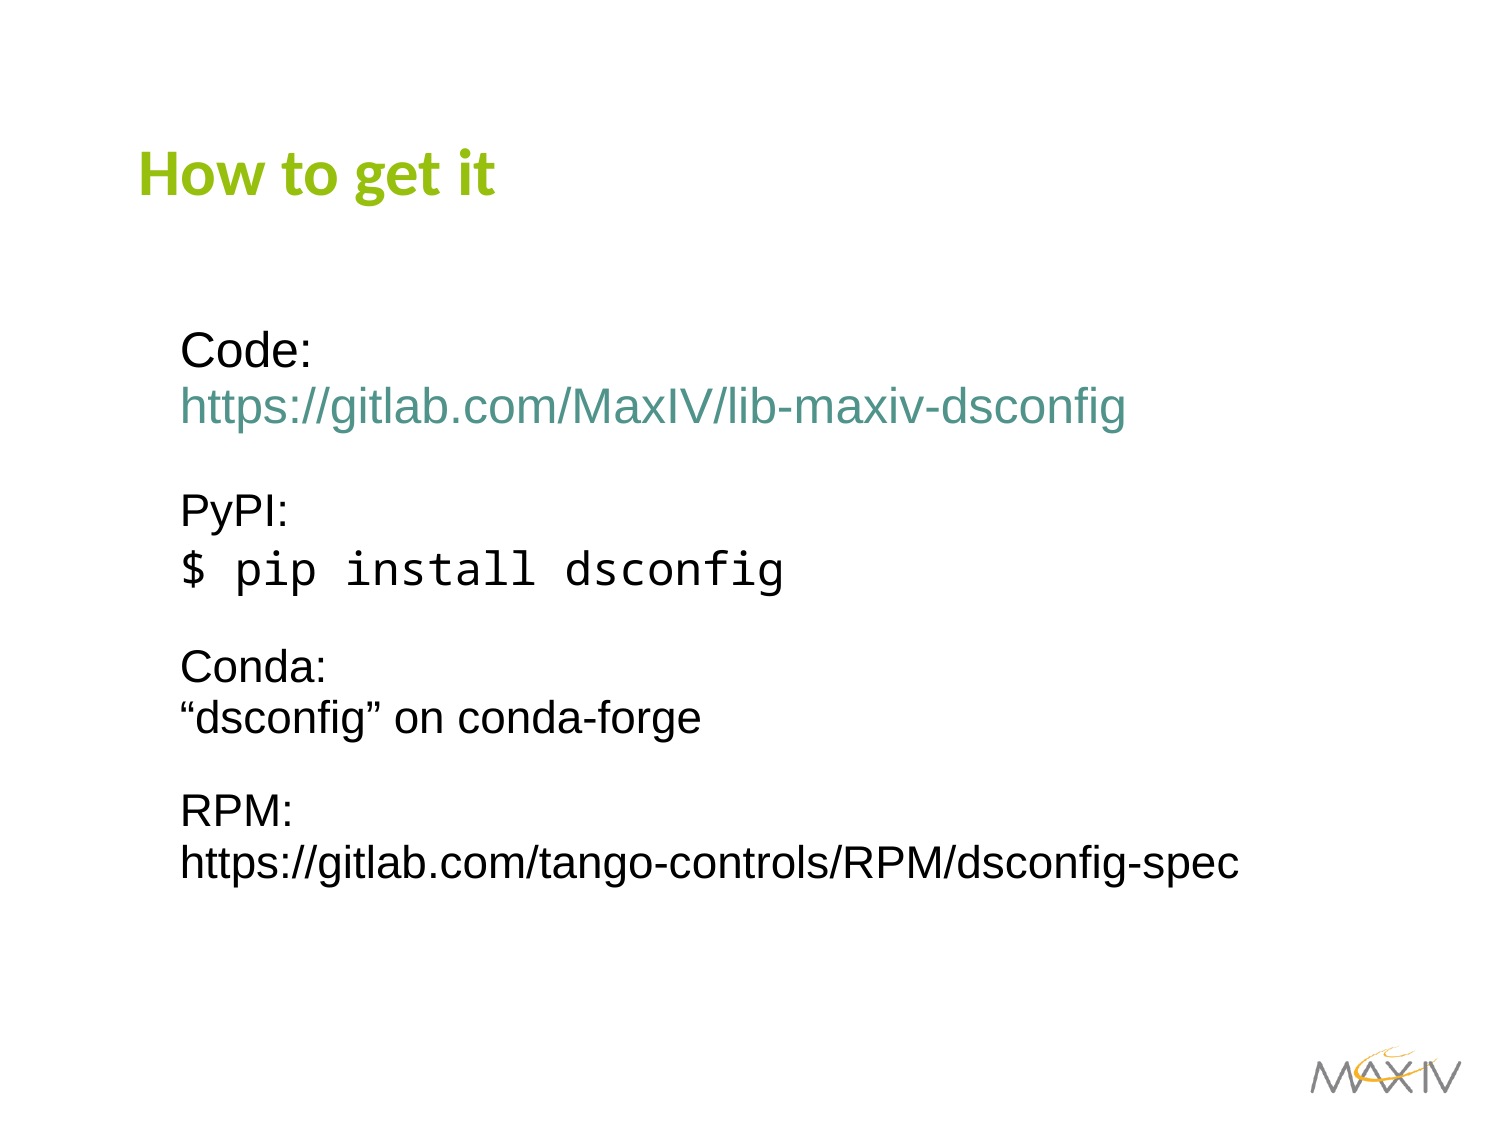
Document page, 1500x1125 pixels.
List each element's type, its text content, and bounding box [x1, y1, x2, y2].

picture [1309, 1045, 1463, 1094]
title How to get it [123, 28, 1370, 217]
text_box Code: https://gitlab.com/MaxIV/lib-maxiv-dsconfig PyPI: $ pip install dsconfig Conda: “dsconfig” on conda-forge RPM: https://gitlab.com/tango-controls/RPM/dsconfig-spec [165, 314, 1336, 879]
